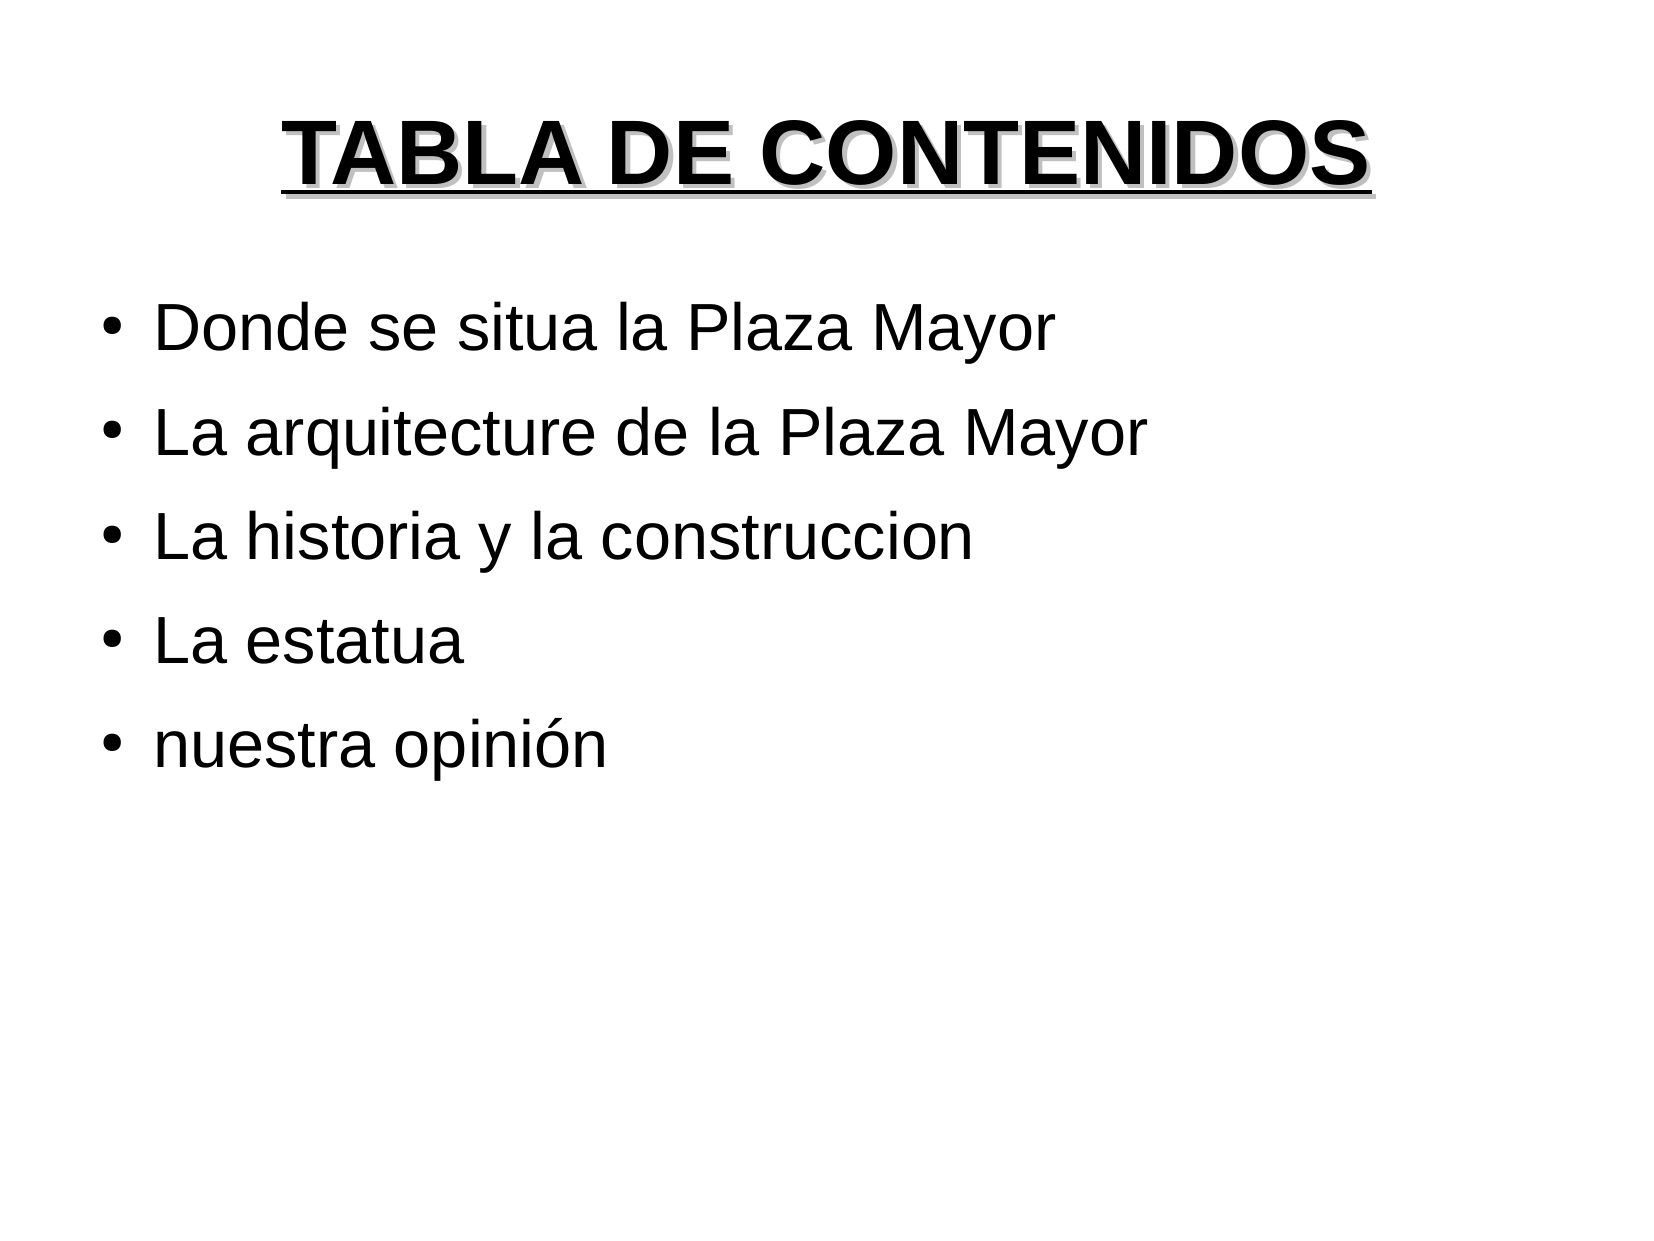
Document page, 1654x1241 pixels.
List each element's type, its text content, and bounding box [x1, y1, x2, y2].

list Donde se situa la Plaza Mayor La arquitecture de la Plaza Mayor La historia y la construccion La estatua nuestra opinión [82, 290, 1571, 1010]
title TABLA DE CONTENIDOS [82, 49, 1571, 257]
